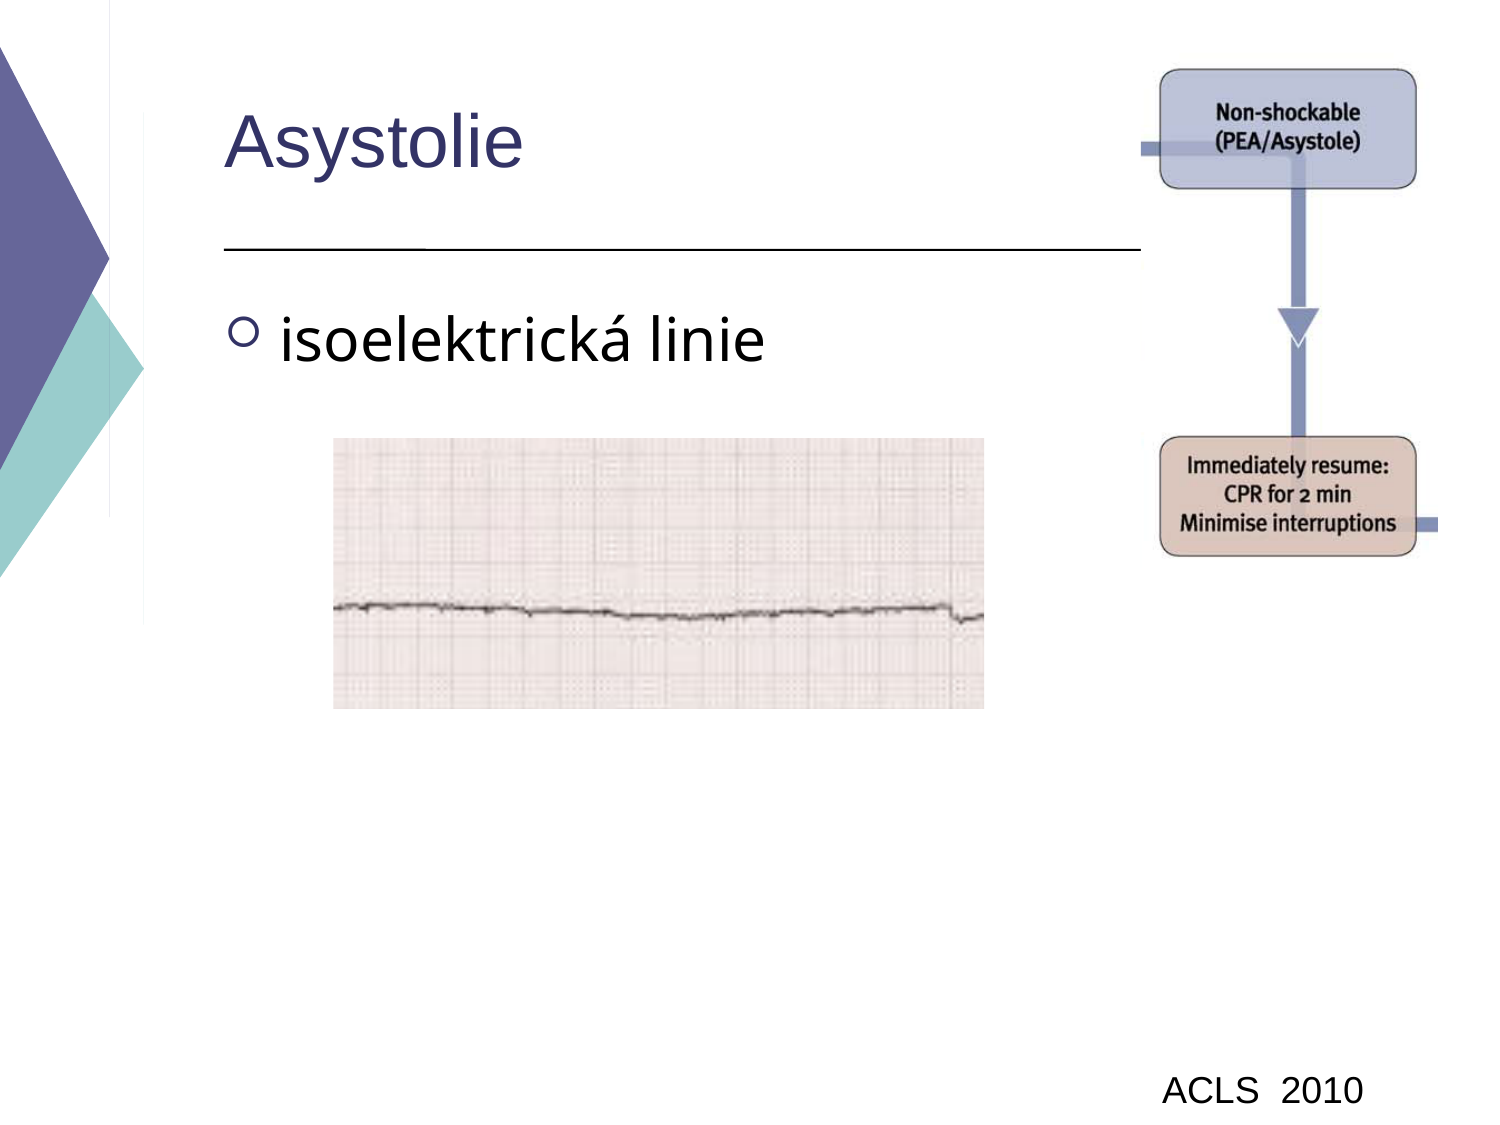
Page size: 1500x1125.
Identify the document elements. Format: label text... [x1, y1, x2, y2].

list isoelektrická linie [224, 299, 1425, 975]
title Asystolie [224, 41, 1140, 237]
picture [333, 438, 985, 709]
picture [1140, 41, 1438, 568]
text_box ACLS 2010 [1147, 1064, 1379, 1125]
